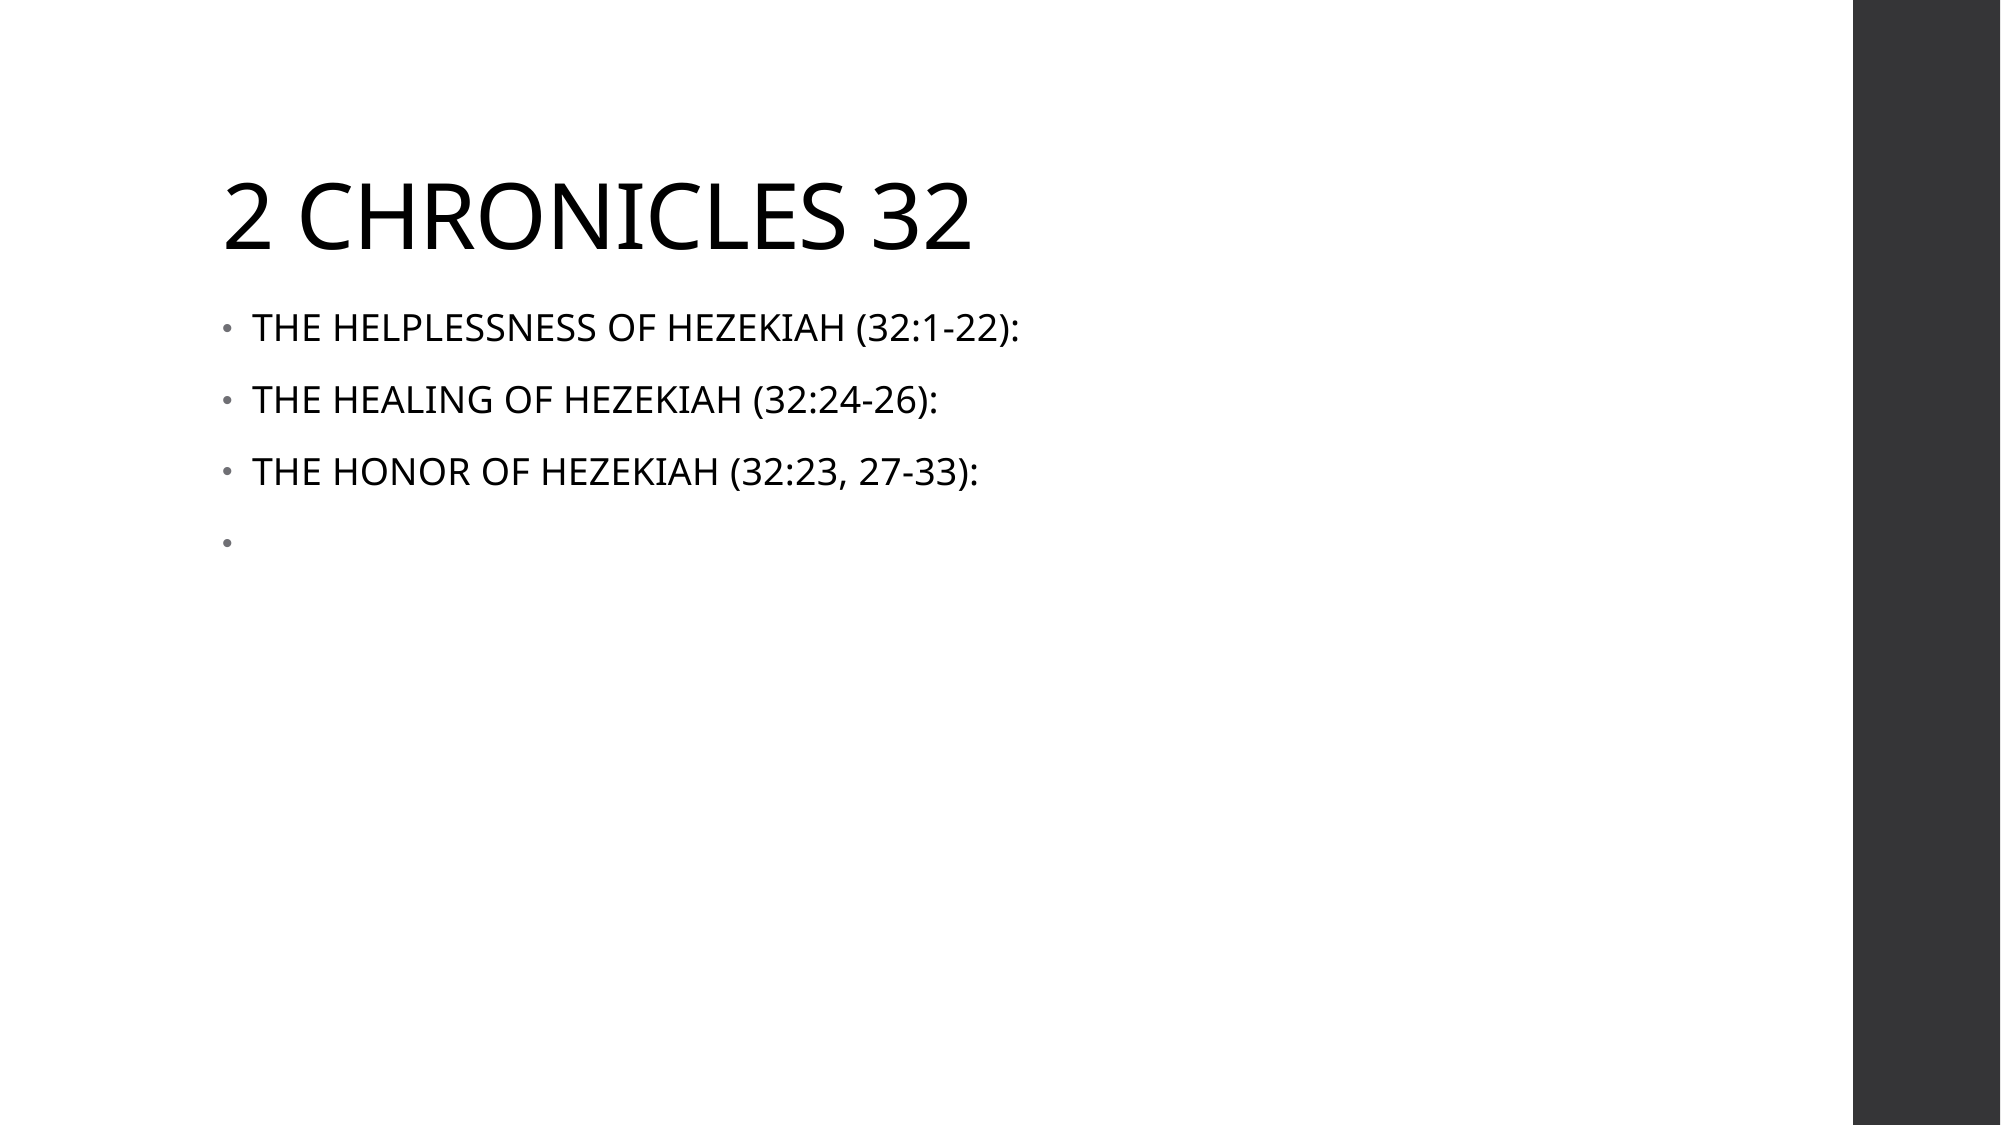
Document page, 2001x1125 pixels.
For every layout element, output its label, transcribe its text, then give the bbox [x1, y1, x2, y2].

list THE HELPLESSNESS OF HEZEKIAH (32:1-22): THE HEALING OF HEZEKIAH (32:24-26): THE HONOR OF HEZEKIAH (32:23, 27-33): [206, 299, 1617, 1014]
title 2 CHRONICLES 32 [206, 60, 1797, 278]
